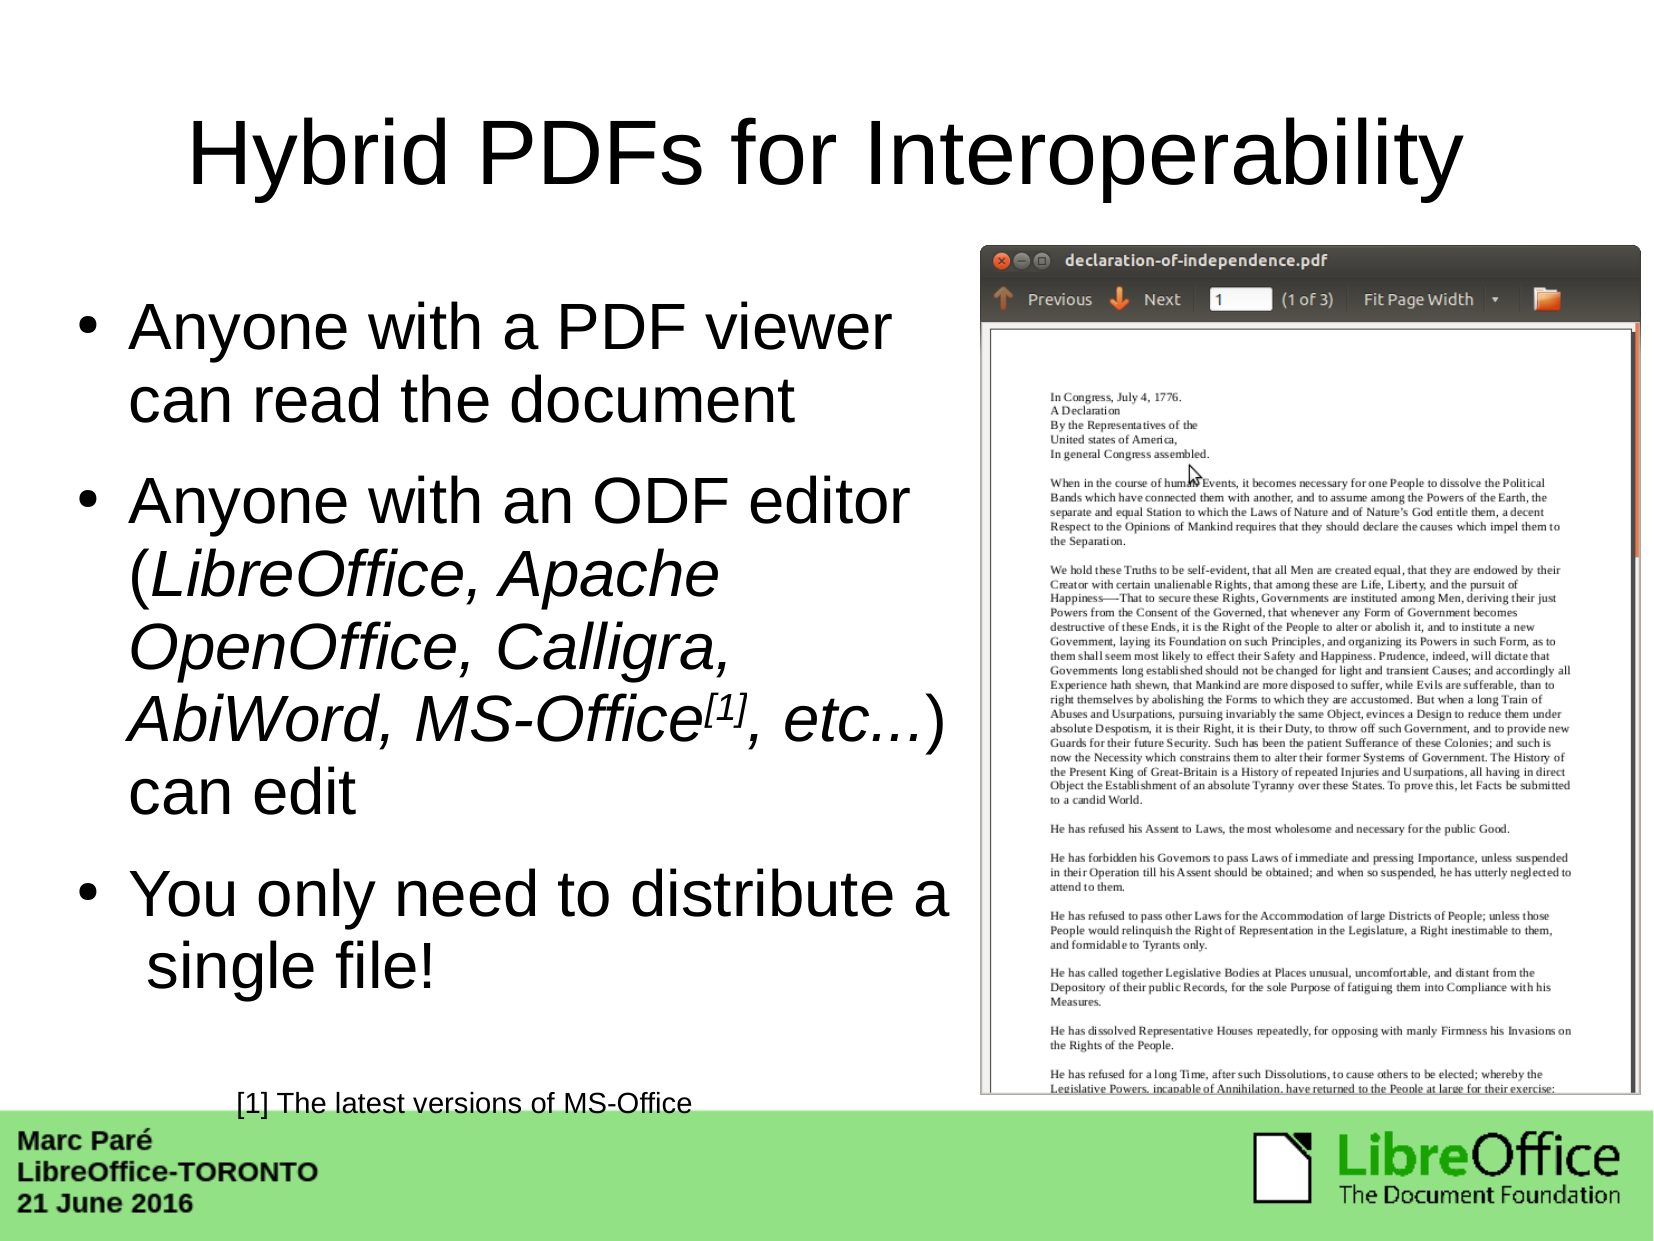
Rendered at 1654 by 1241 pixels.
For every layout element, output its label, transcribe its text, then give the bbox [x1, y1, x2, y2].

text_box [1] The latest versions of MS-Office [60, 1080, 871, 1128]
list Anyone with a PDF viewer can read the document Anyone with an ODF editor (LibreOffice, Apache OpenOffice, Calligra, AbiWord, MS-Office[1], etc...) can edit You only need to distribute a single file! [58, 290, 952, 1010]
picture [0, 0, 1654, 1241]
title Hybrid PDFs for Interoperability [82, 49, 1571, 257]
